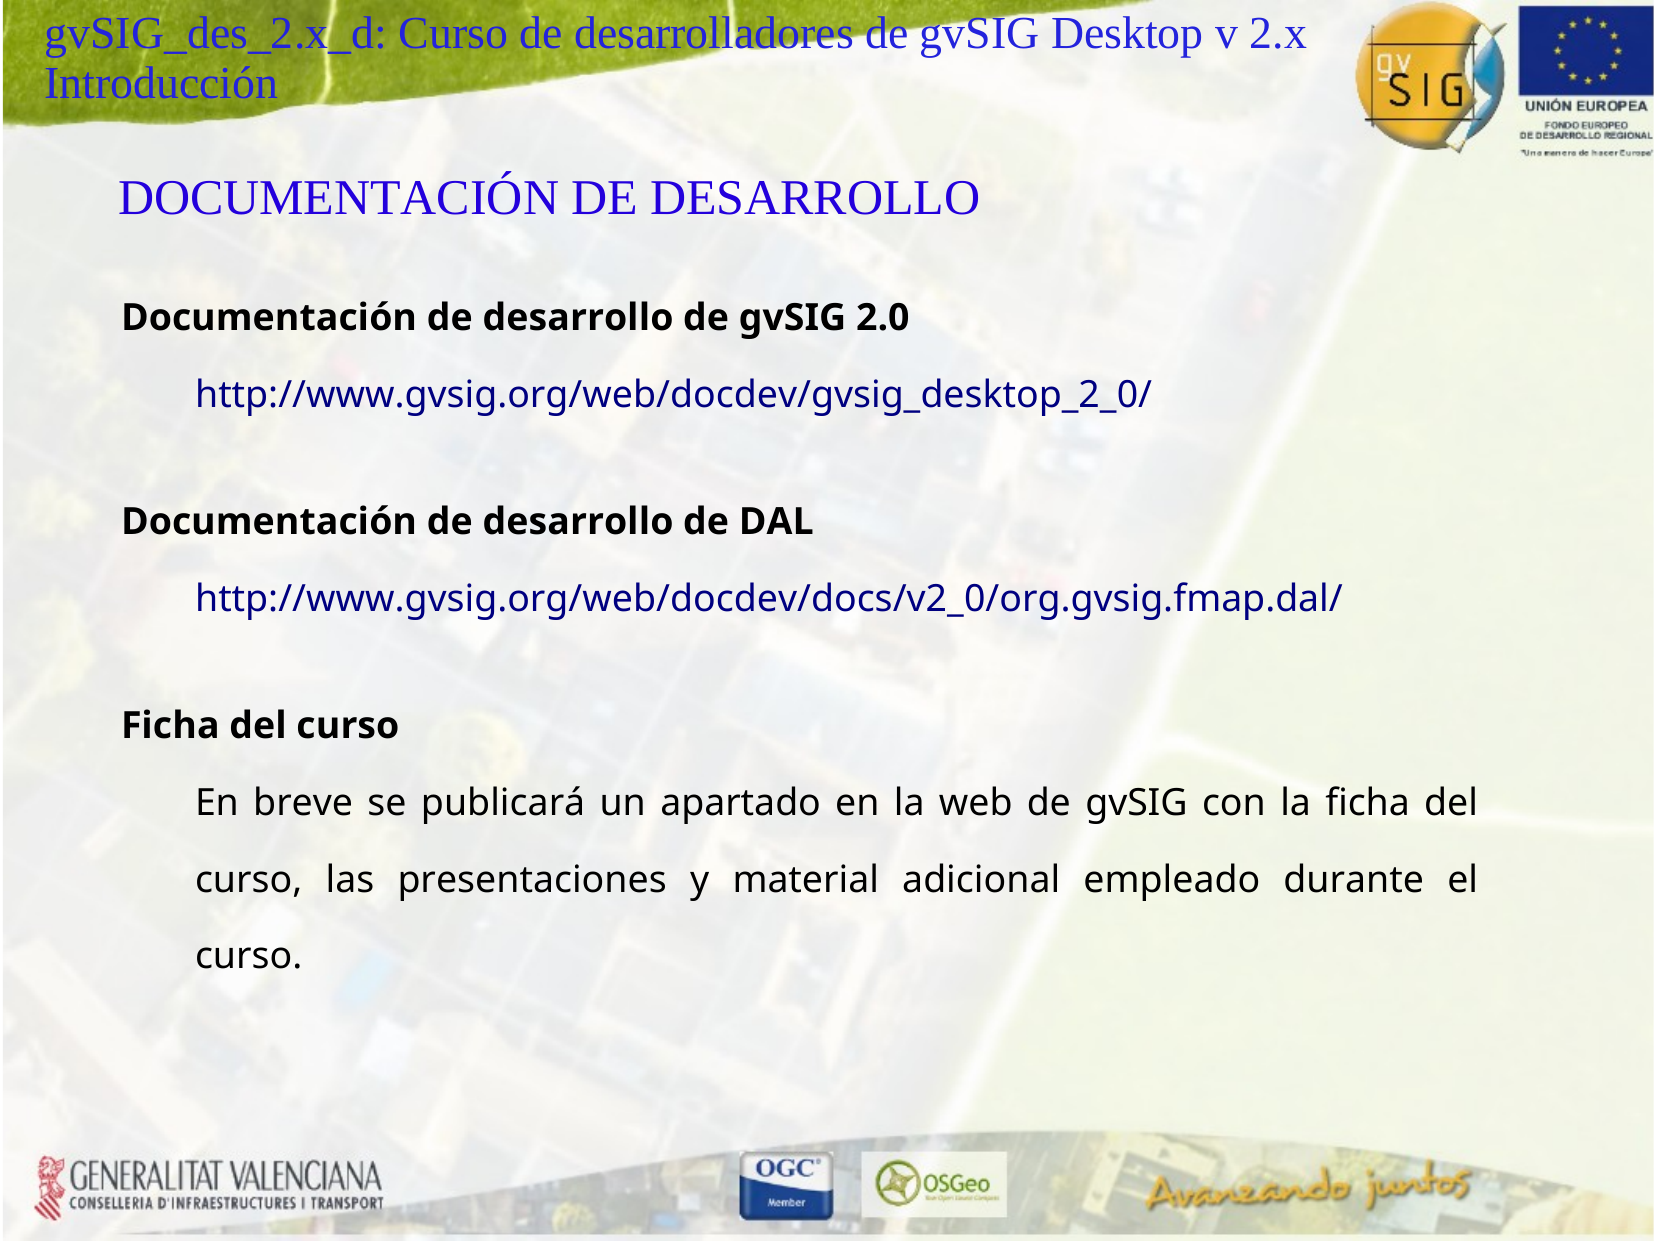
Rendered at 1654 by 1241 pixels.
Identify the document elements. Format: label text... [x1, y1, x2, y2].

title DOCUMENTACIÓN DE DESARROLLO [118, 124, 1447, 272]
text_box Documentación de desarrollo de gvSIG 2.0 http://www.gvsig.org/web/docdev/gvsig_desktop_2_0/ Documentación de desarrollo de DAL http://www.gvsig.org/web/docdev/docs/v2_0/org.gvsig.fmap.dal/ Ficha del curso En breve se publicará un apartado en la web de gvSIG con la ficha del curso, las presentaciones y material adicional empleado durante el curso. [106, 283, 1495, 1027]
picture [2, 0, 1654, 1241]
